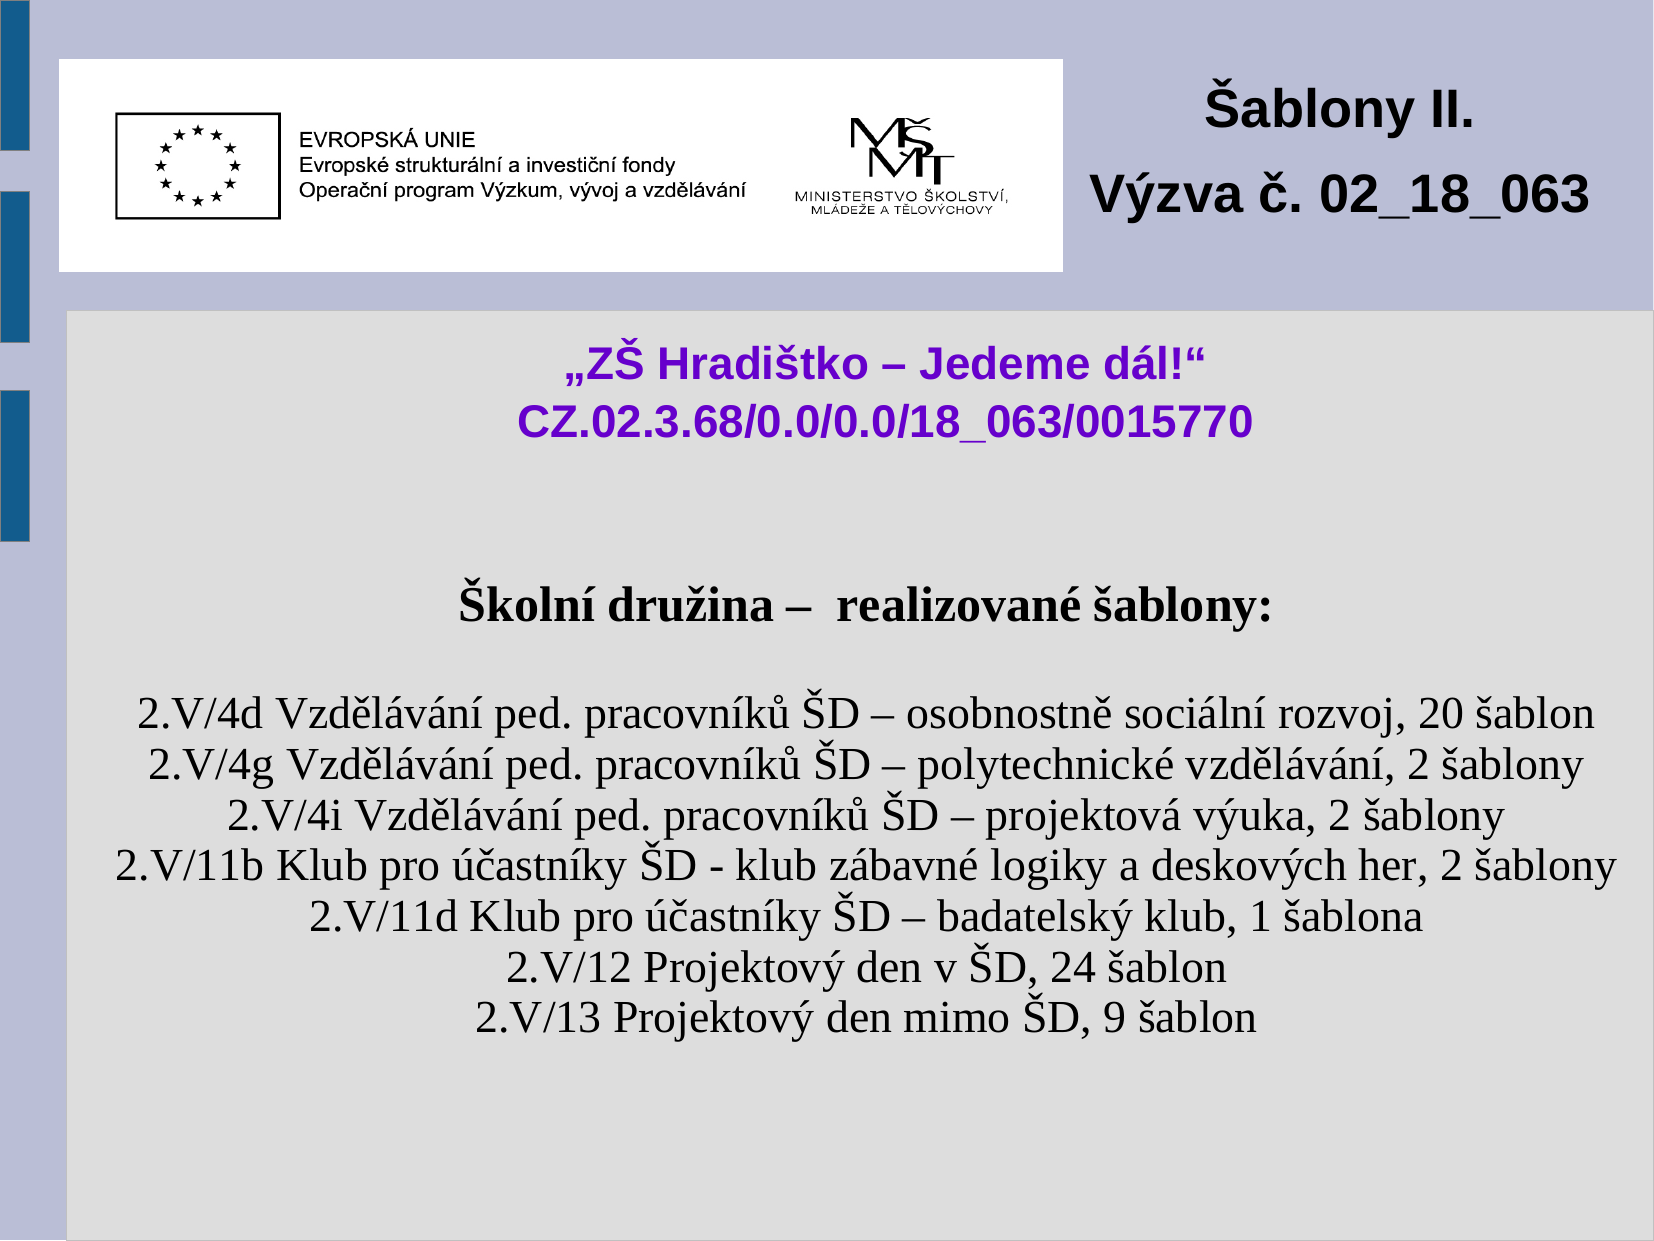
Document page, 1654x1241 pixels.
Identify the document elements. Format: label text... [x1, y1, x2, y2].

text_box „ZŠ Hradištko – Jedeme dál!“ CZ.02.3.68/0.0/0.0/18_063/0015770 [413, 330, 1359, 379]
picture [59, 59, 1063, 272]
text_box Školní družina – realizované šablony: 2.V/4d Vzdělávání ped. pracovníků ŠD – osobnostně sociální rozvoj, 20 šablon 2.V/4g Vzdělávání ped. pracovníků ŠD – polytechnické vzdělávání, 2 šablony 2.V/4i Vzdělávání ped. pracovníků ŠD – projektová výuka, 2 šablony 2.V/11b Klub pro účastníky ŠD - klub zábavné logiky a deskových her, 2 šablony 2.V/11d Klub pro účastníky ŠD – badatelský klub, 1 šablona 2.V/12 Projektový den v ŠD, 24 šablon 2.V/13 Projektový den mimo ŠD, 9 šablon [87, 379, 1647, 1241]
text_box Šablony II. Výzva č. 02_18_063 [1039, 70, 1642, 283]
